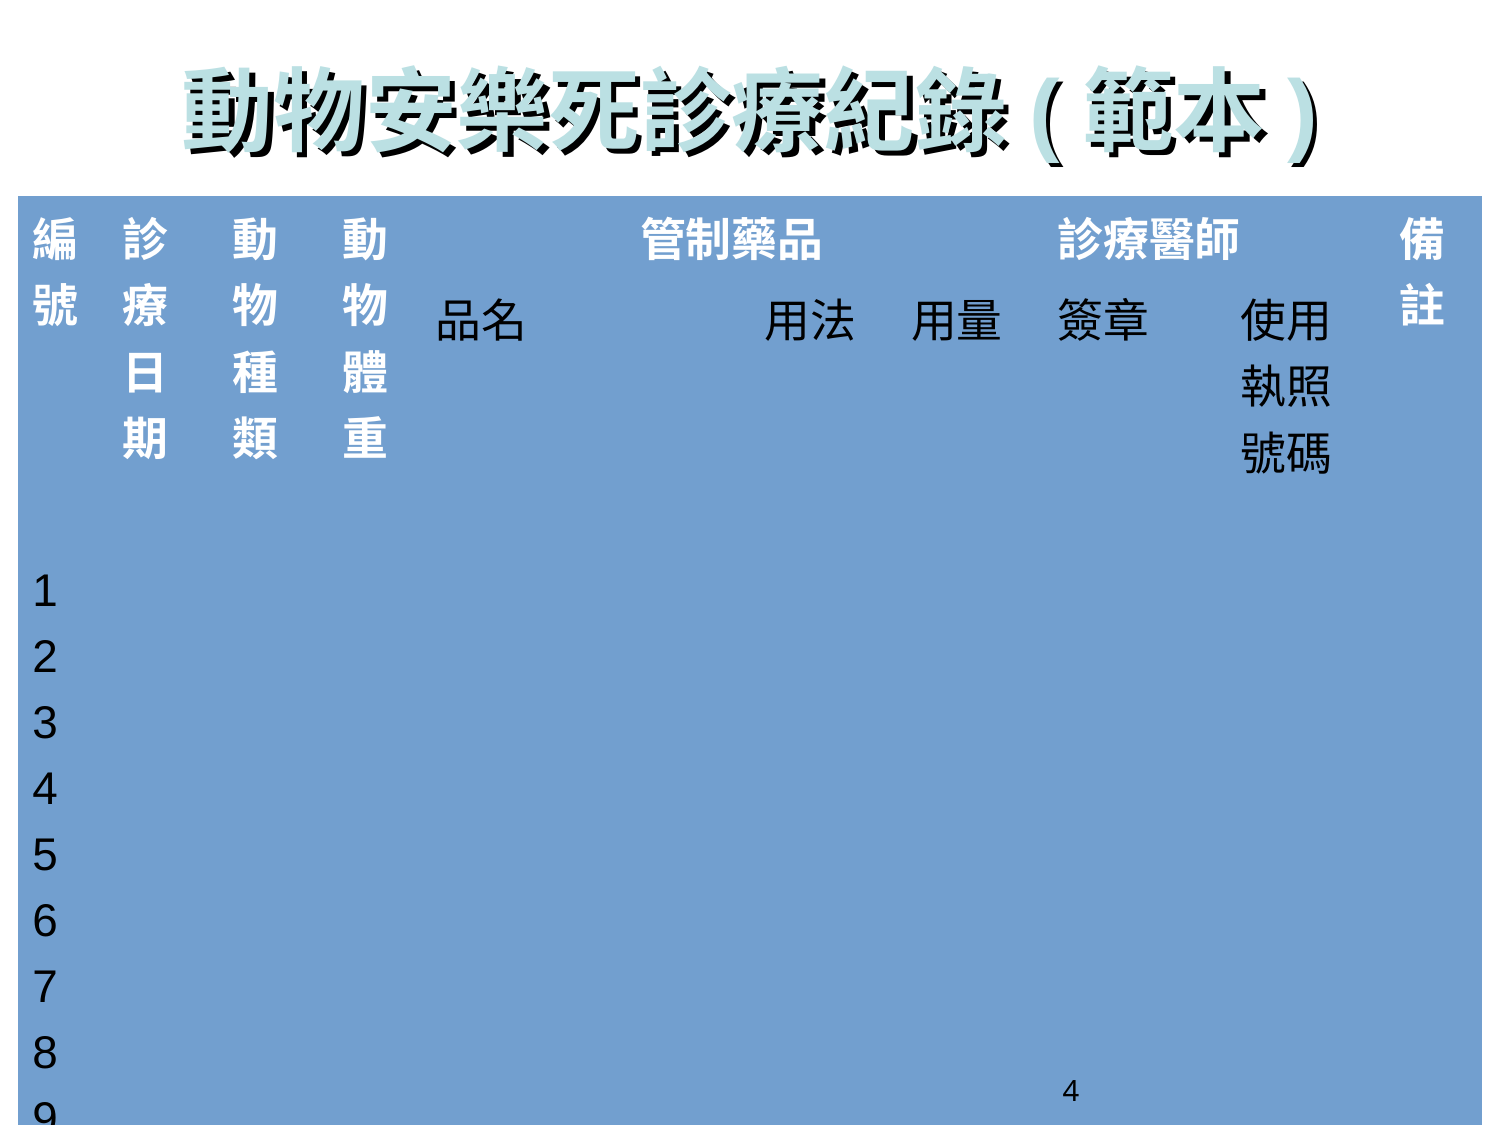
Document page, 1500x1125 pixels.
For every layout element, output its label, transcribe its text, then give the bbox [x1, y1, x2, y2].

table_cell [311, 1020, 421, 1086]
table_cell [311, 888, 421, 954]
table_cell 9 [18, 1086, 91, 1125]
table_cell 1 [18, 557, 91, 623]
table_cell [1385, 623, 1482, 689]
table_cell [311, 954, 421, 1020]
table_cell [1385, 1020, 1482, 1086]
table_cell [1226, 557, 1385, 623]
table_cell [311, 1086, 421, 1125]
table_cell [1385, 954, 1482, 1020]
table_cell [896, 557, 1043, 623]
table_cell [1226, 888, 1385, 954]
table_cell [91, 557, 201, 623]
table_cell [896, 1020, 1043, 1086]
table_cell [311, 822, 421, 888]
table_cell [91, 954, 201, 1020]
table_cell 9 [38, 1105, 51, 1120]
table_cell [421, 689, 750, 756]
table_cell [91, 822, 201, 888]
table_cell [896, 888, 1043, 954]
table_cell [421, 623, 750, 689]
table_cell 簽章 [1043, 277, 1226, 557]
table_cell [896, 954, 1043, 1020]
table_cell [750, 756, 896, 822]
table_cell [750, 557, 896, 623]
table_cell [311, 756, 421, 822]
table_cell [1385, 822, 1482, 888]
table_cell [1043, 1086, 1226, 1125]
table_cell [91, 756, 201, 822]
table_header 編號 [18, 196, 91, 557]
table_cell [750, 623, 896, 689]
table_cell [91, 623, 201, 689]
table_cell 4 [18, 756, 91, 822]
table_cell [896, 689, 1043, 756]
table_cell [1226, 1020, 1385, 1086]
table_cell [1226, 623, 1385, 689]
table_cell [1385, 689, 1482, 756]
table_cell 8 [18, 1020, 91, 1086]
table_cell [1065, 1086, 1073, 1094]
table_cell 品名 [421, 277, 750, 557]
table_cell [1043, 623, 1226, 689]
table_cell [201, 756, 311, 822]
table_cell [1043, 1020, 1226, 1086]
table_header 動物體重 [311, 196, 421, 557]
table_cell [1043, 557, 1226, 623]
table_cell [201, 623, 311, 689]
title 動物安樂死診療紀錄(範本) [75, 45, 1426, 173]
table_cell [1043, 888, 1226, 954]
table_cell [311, 557, 421, 623]
table_cell [1043, 689, 1226, 756]
table_header 診療醫師 [1043, 196, 1385, 277]
table_cell [896, 623, 1043, 689]
table_cell [421, 1086, 750, 1125]
table_cell 用量 [896, 277, 1043, 557]
table_header 診療日期 [91, 196, 201, 557]
table_cell [1385, 756, 1482, 822]
table_cell [421, 954, 750, 1020]
table_cell [421, 557, 750, 623]
table_cell [421, 888, 750, 954]
table_cell [1043, 954, 1226, 1020]
table_header 管制藥品 [421, 196, 1043, 277]
table_cell [91, 1020, 201, 1086]
table_cell [91, 689, 201, 756]
table_cell [1385, 888, 1482, 954]
table_cell 7 [18, 954, 91, 1020]
table_header 備註 [1385, 196, 1482, 557]
table_cell [896, 756, 1043, 822]
table_cell [1226, 822, 1385, 888]
table_cell [750, 1086, 896, 1125]
table_cell [750, 1020, 896, 1086]
table_cell 2 [18, 623, 91, 689]
table_cell [91, 1086, 201, 1125]
table_cell [91, 888, 201, 954]
table_cell [896, 822, 1043, 888]
table_cell [421, 756, 750, 822]
table_cell [1043, 756, 1226, 822]
table_cell [750, 822, 896, 888]
table_header 動物種類 [201, 196, 311, 557]
table_cell [201, 1020, 311, 1086]
table_cell [1226, 1086, 1385, 1125]
table_cell [1226, 954, 1385, 1020]
table_cell 用法 [750, 277, 896, 557]
table_cell [750, 954, 896, 1020]
table_cell [1043, 822, 1226, 888]
table_cell [201, 1086, 311, 1125]
table_cell 6 [18, 888, 91, 954]
table_cell [311, 689, 421, 756]
table_cell [201, 689, 311, 756]
table_cell [750, 888, 896, 954]
table_cell [201, 822, 311, 888]
table_cell [421, 1020, 750, 1086]
table_cell [201, 557, 311, 623]
table_cell [750, 689, 896, 756]
table_cell 3 [18, 689, 91, 756]
table_cell [896, 1086, 1043, 1125]
table_cell [1226, 756, 1385, 822]
table_cell [201, 954, 311, 1020]
table_cell 5 [18, 822, 91, 888]
table_cell [1226, 689, 1385, 756]
table_cell [311, 623, 421, 689]
table_cell [1385, 557, 1482, 623]
table_cell [201, 888, 311, 954]
table_cell 使用執照號碼 [1226, 277, 1385, 557]
table_cell [421, 822, 750, 888]
table_cell [1385, 1086, 1482, 1125]
